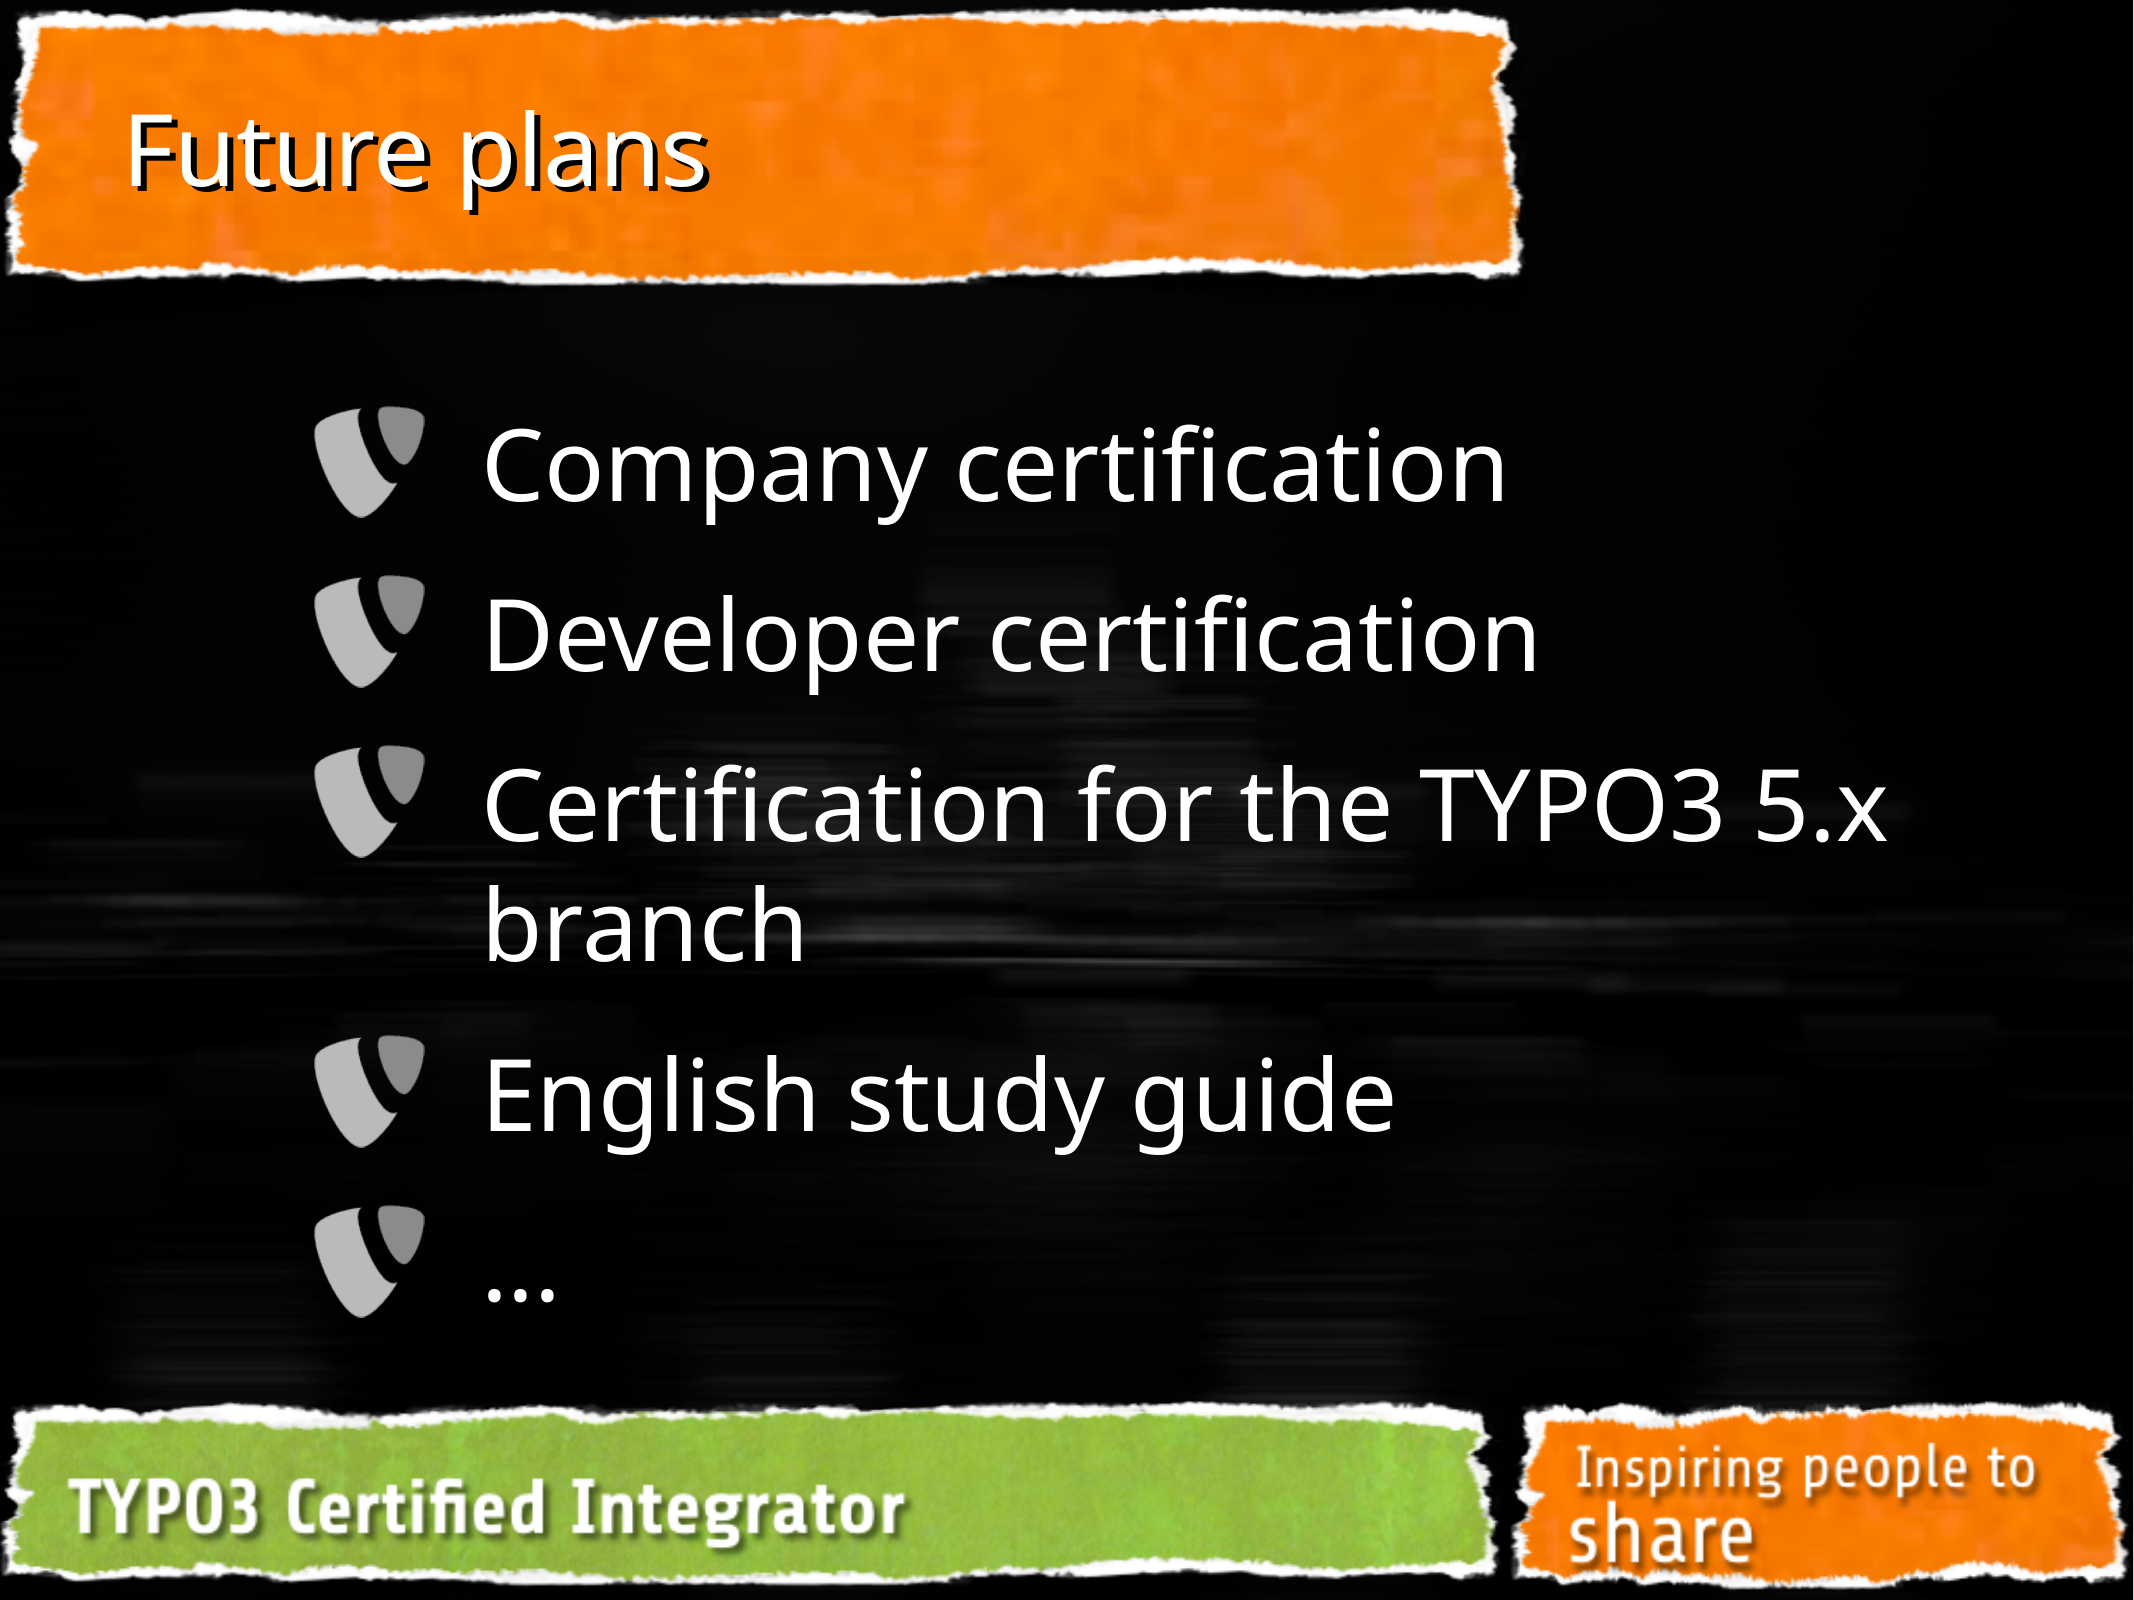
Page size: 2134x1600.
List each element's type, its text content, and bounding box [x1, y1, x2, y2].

title Future plans [114, 74, 1453, 215]
picture [0, 0, 2134, 1600]
list Company certification Developer certification Certification for the TYPO3 5.x branch English study guide ... [208, 347, 1948, 1376]
